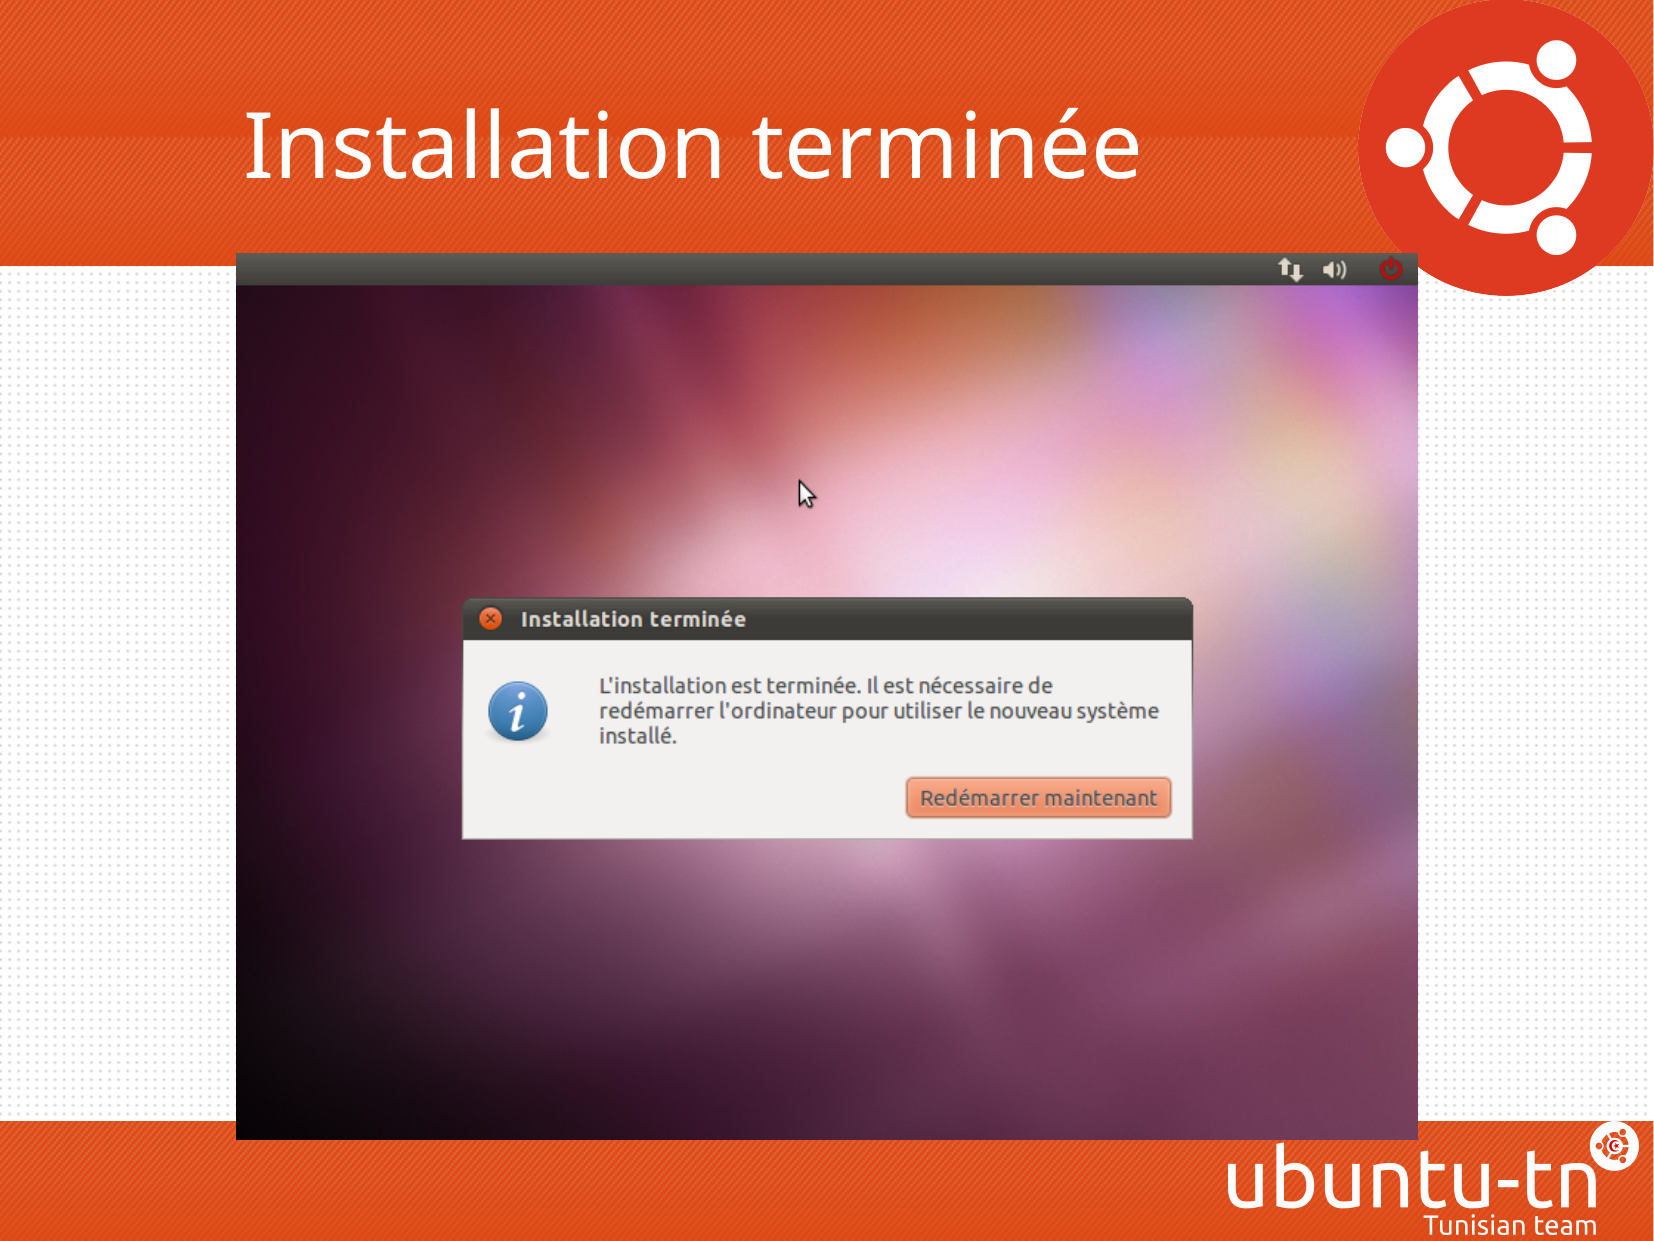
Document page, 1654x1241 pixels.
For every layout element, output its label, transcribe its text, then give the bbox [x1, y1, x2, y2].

picture [0, 0, 1654, 1241]
title Installation terminée [29, 36, 1359, 250]
